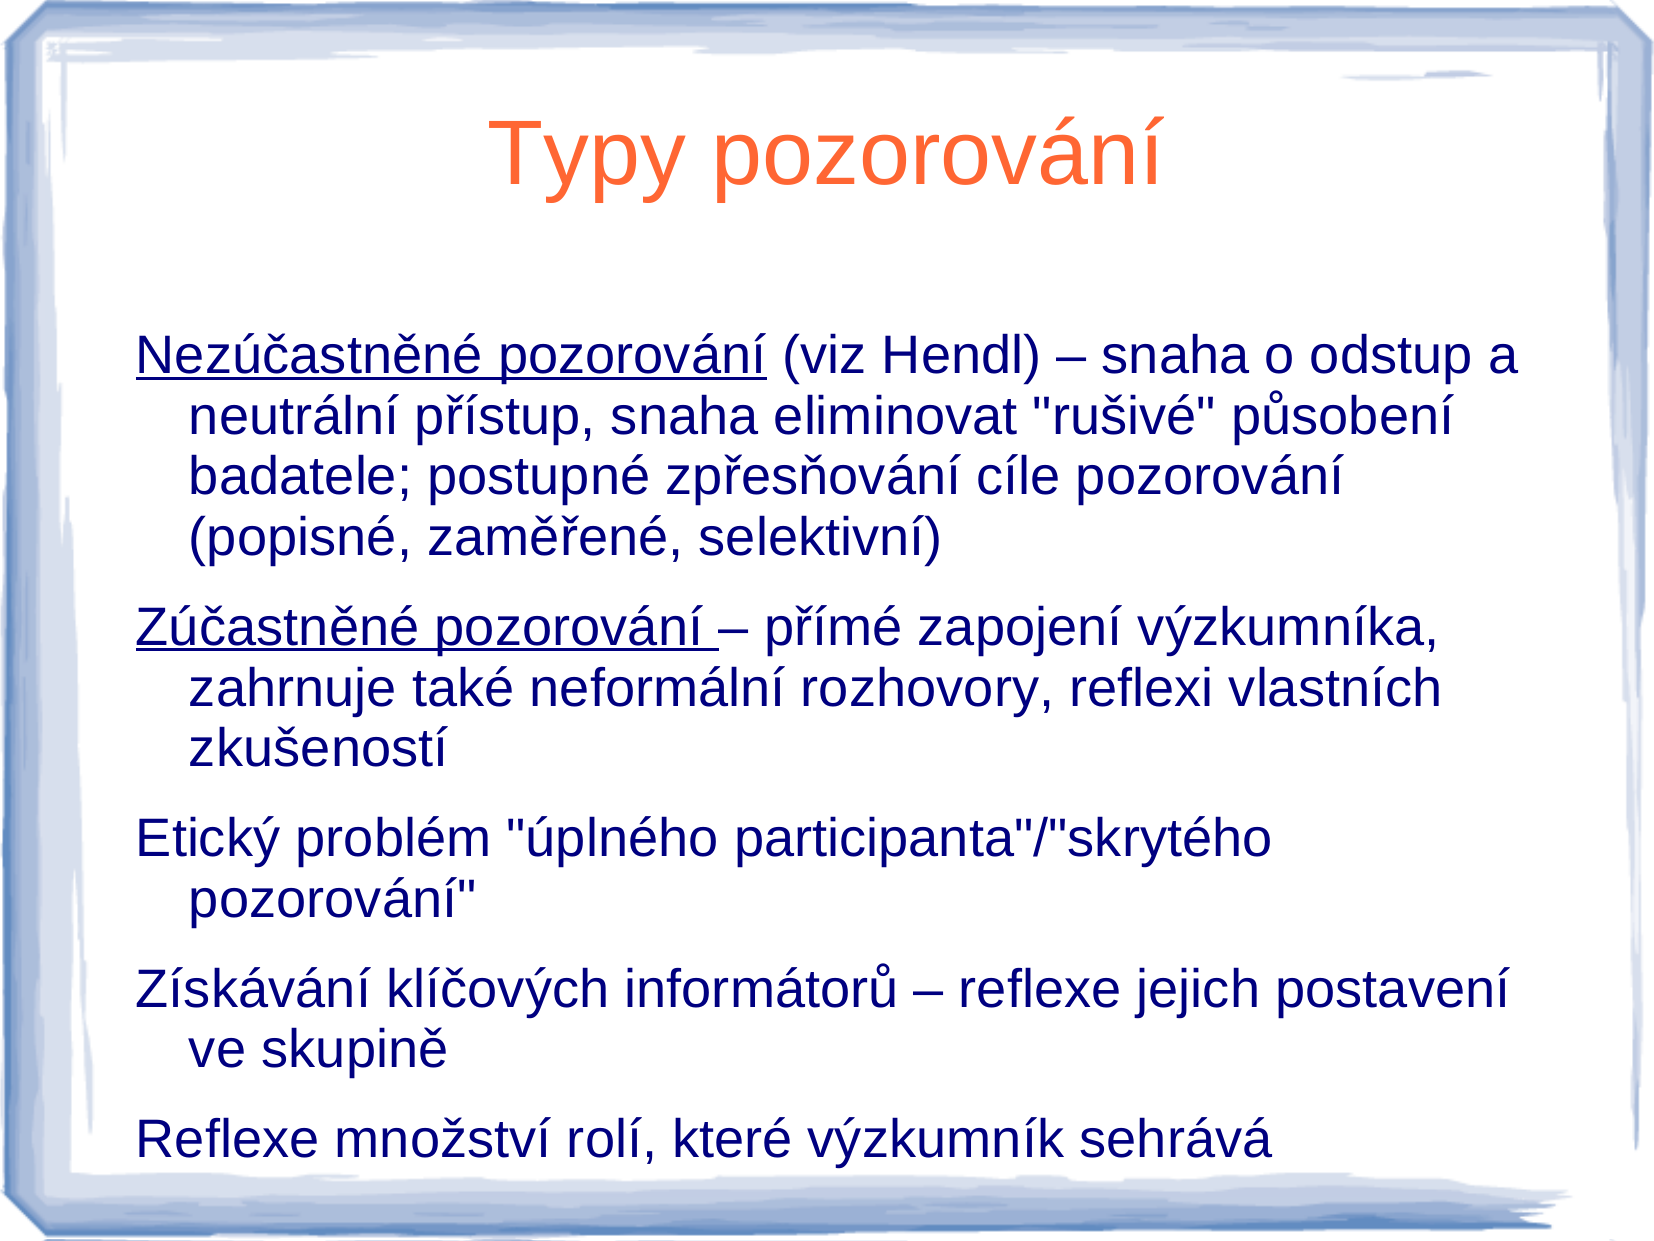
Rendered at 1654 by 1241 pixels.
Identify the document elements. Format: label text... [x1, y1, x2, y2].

list Nezúčastněné pozorování (viz Hendl) – snaha o odstup a neutrální přístup, snaha eliminovat "rušivé" působení badatele; postupné zpřesňování cíle pozorování (popisné, zaměřené, selektivní) Zúčastněné pozorování – přímé zapojení výzkumníka, zahrnuje také neformální rozhovory, reflexi vlastních zkušeností Etický problém "úplného participanta"/"skrytého pozorování" Získávání klíčových informátorů – reflexe jejich postavení ve skupině Reflexe množství rolí, které výzkumník sehrává [118, 324, 1571, 1170]
picture [0, 0, 1654, 1241]
title Typy pozorování [82, 56, 1571, 250]
